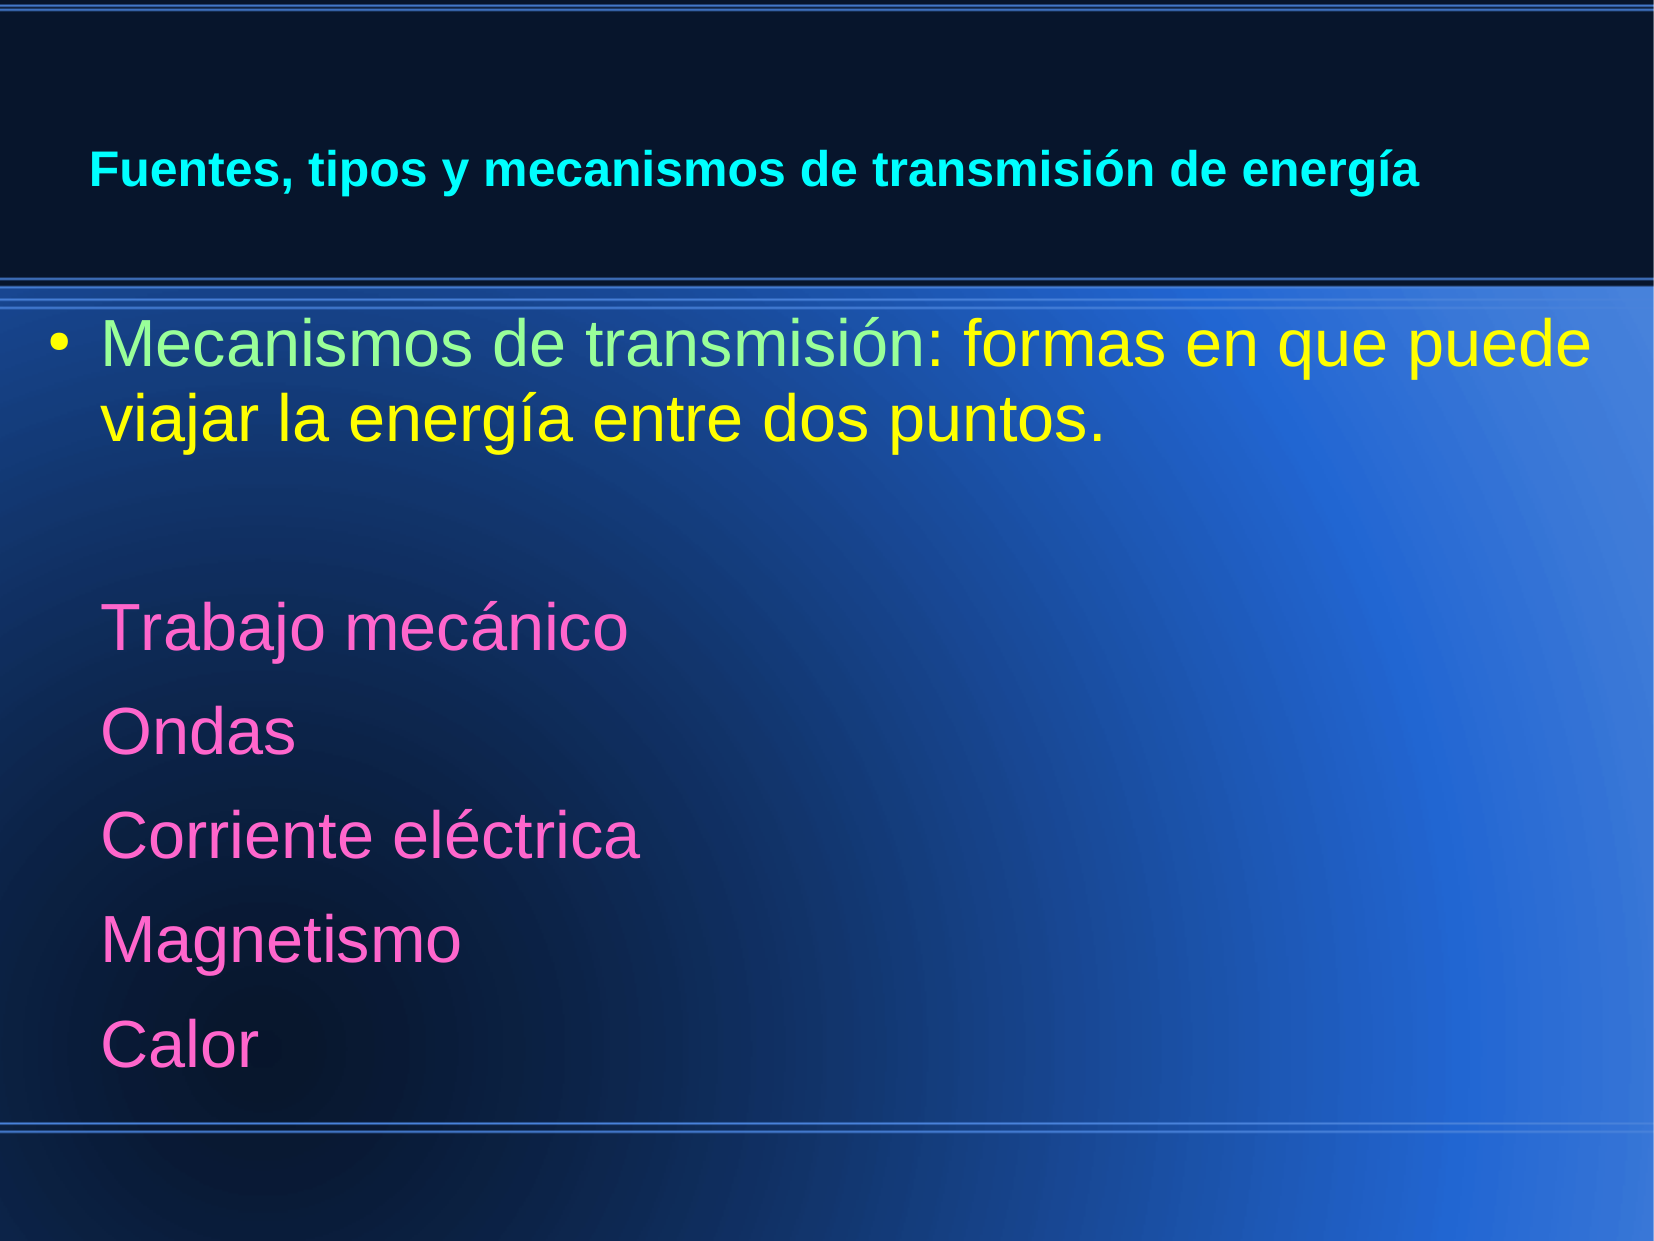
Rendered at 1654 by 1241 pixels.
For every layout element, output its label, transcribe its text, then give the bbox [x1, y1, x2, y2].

title Fuentes, tipos y mecanismos de transmisión de energía [32, 112, 1477, 226]
picture [0, 0, 1654, 1241]
list Mecanismos de transmisión: formas en que puede viajar la energía entre dos puntos. Trabajo mecánico Ondas Corriente eléctrica Magnetismo Calor [29, 306, 1595, 1082]
